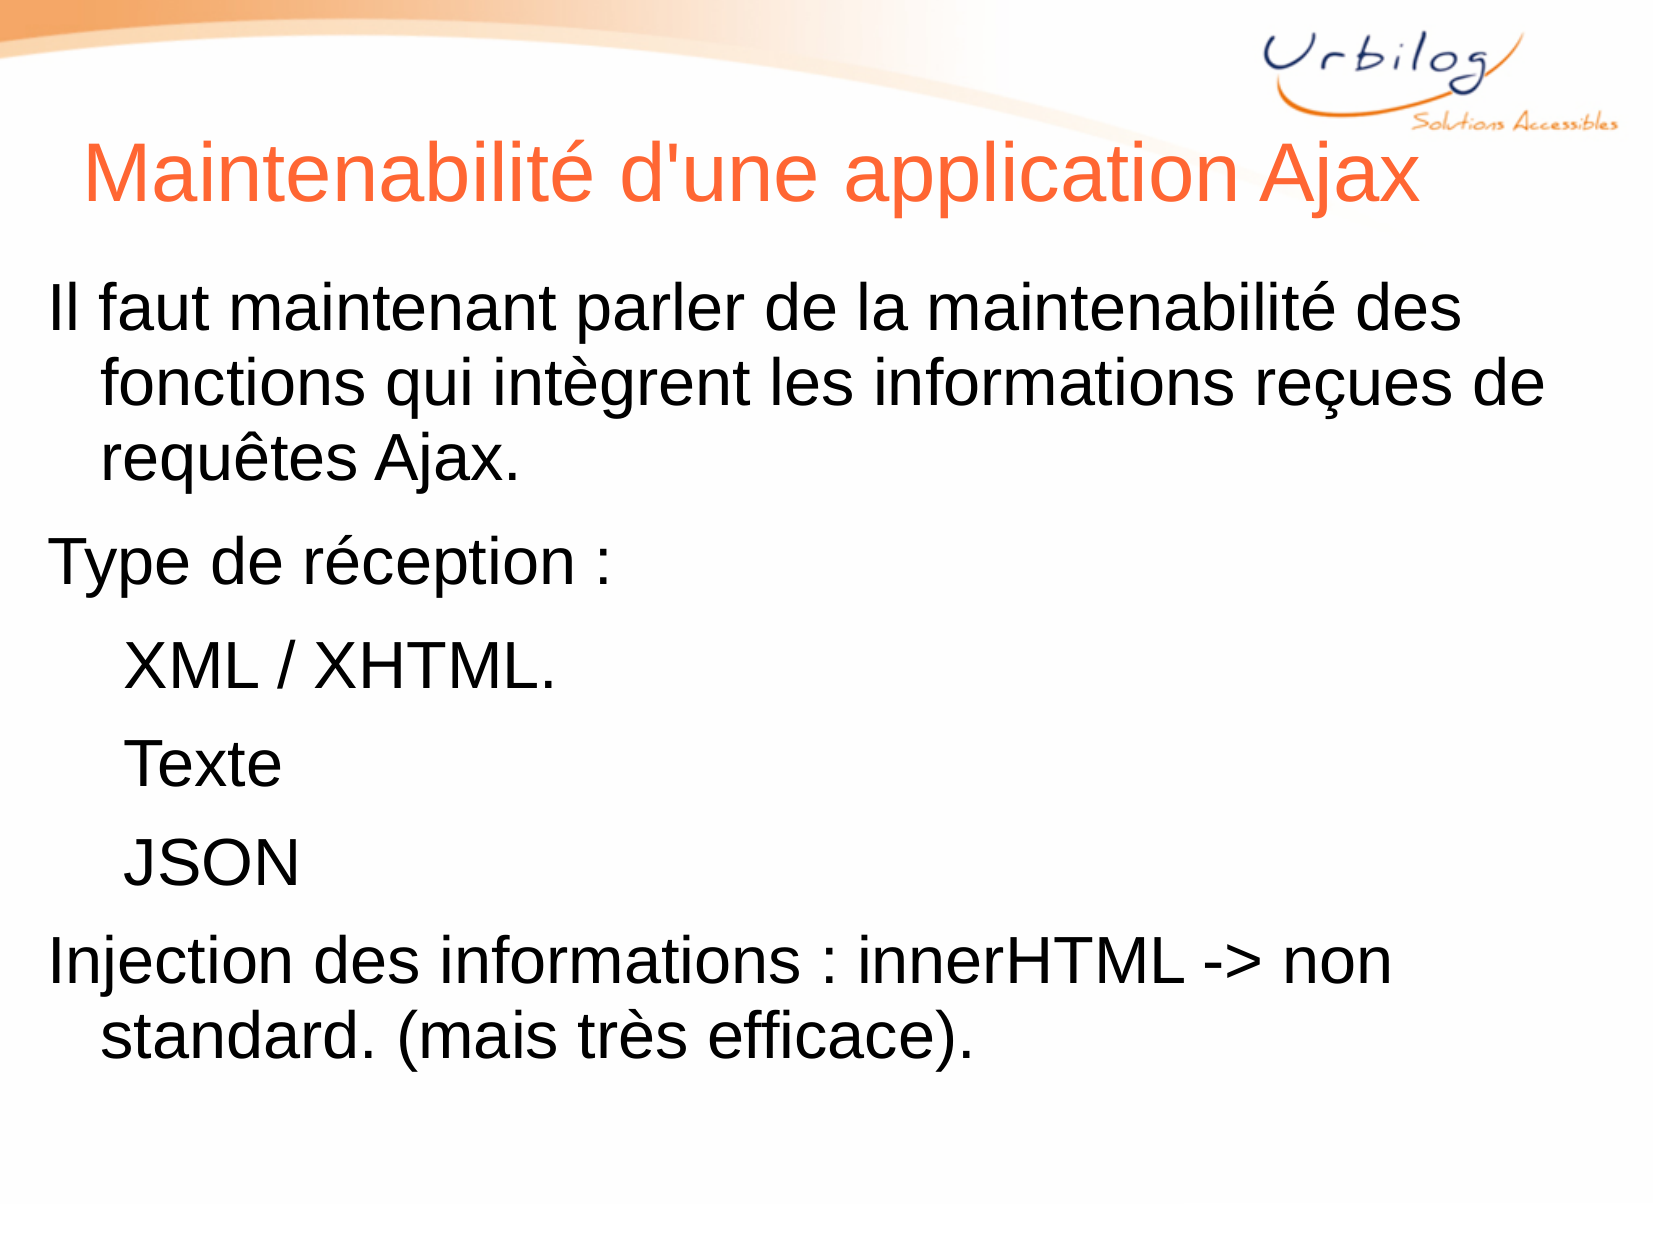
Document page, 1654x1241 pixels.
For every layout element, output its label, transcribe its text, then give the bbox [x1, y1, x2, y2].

title Maintenabilité d'une application Ajax [82, 88, 1625, 257]
picture [0, 0, 1654, 1241]
list Il faut maintenant parler de la maintenabilité des fonctions qui intègrent les informations reçues de requêtes Ajax. Type de réception : XML / XHTML. Texte JSON Injection des informations : innerHTML -> non standard. (mais très efficace). [29, 270, 1625, 1074]
